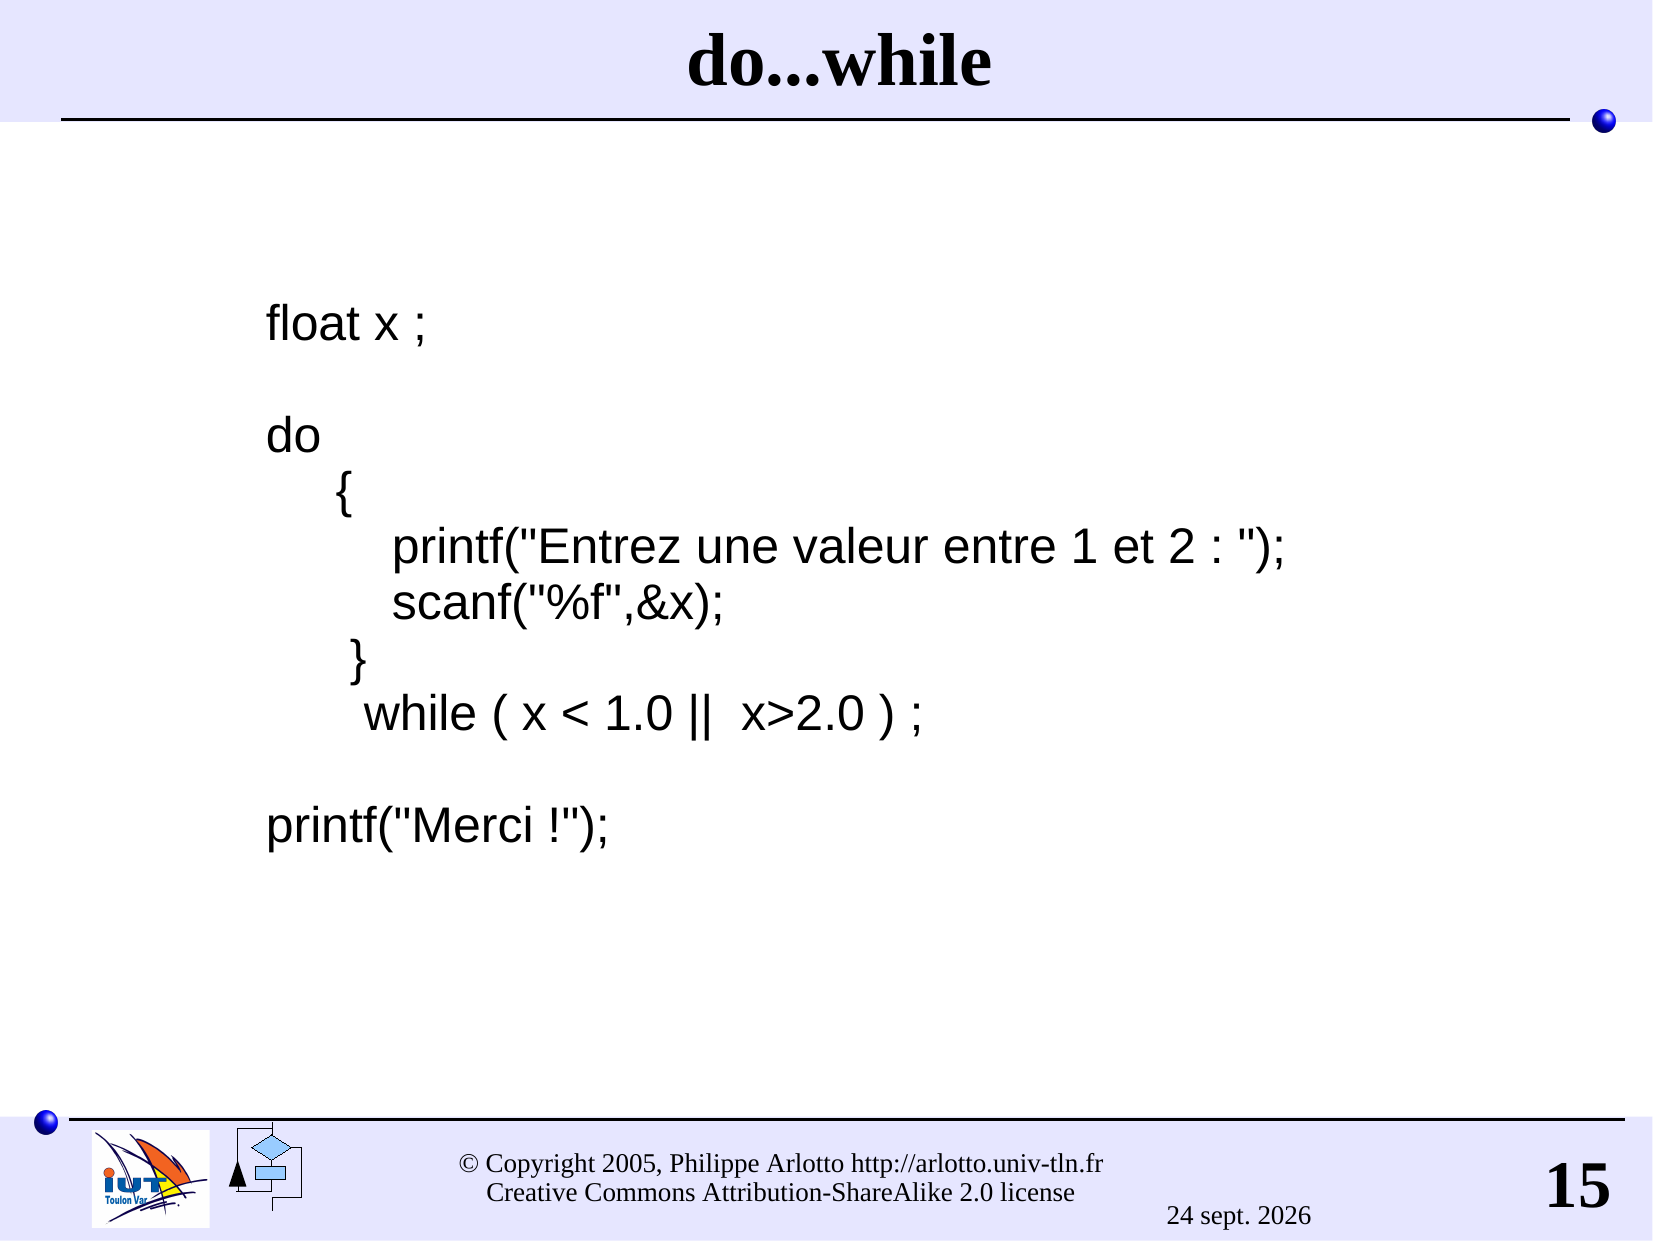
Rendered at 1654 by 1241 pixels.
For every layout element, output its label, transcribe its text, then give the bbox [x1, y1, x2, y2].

title do...while [95, 14, 1585, 107]
text_box float x ; do { printf("Entrez une valeur entre 1 et 2 : "); scanf("%f",&x); } while ( x < 1.0 || x>2.0 ) ; printf("Merci !"); [265, 295, 1288, 909]
